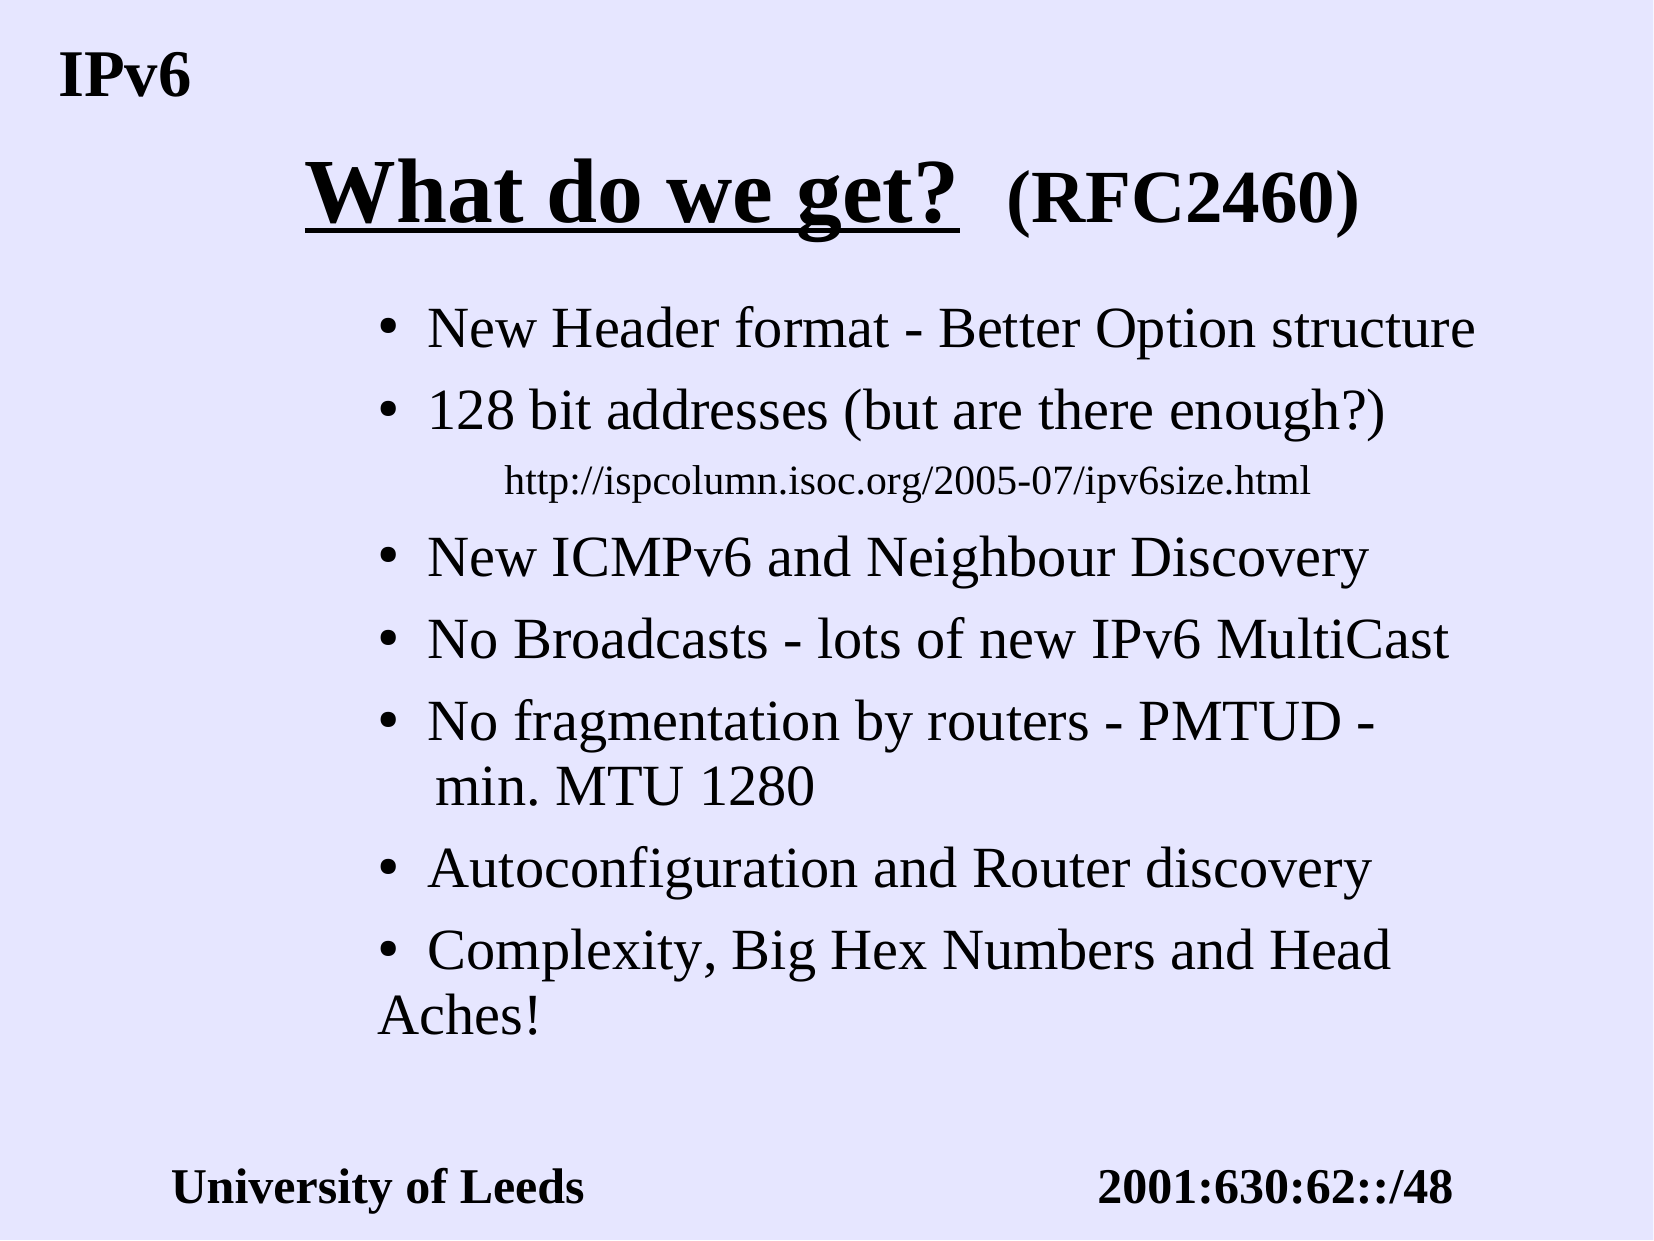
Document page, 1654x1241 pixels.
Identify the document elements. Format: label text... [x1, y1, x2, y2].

list New Header format - Better Option structure 128 bit addresses (but are there enough?) http://ispcolumn.isoc.org/2005-07/ipv6size.html New ICMPv6 and Neighbour Discovery No Broadcasts - lots of new IPv6 MultiCast No fragmentation by routers - PMTUD - min. MTU 1280 Autoconfiguration and Router discovery Complexity, Big Hex Numbers and Head Aches! [82, 295, 1571, 1109]
title What do we get? (RFC2460) [88, 88, 1577, 296]
